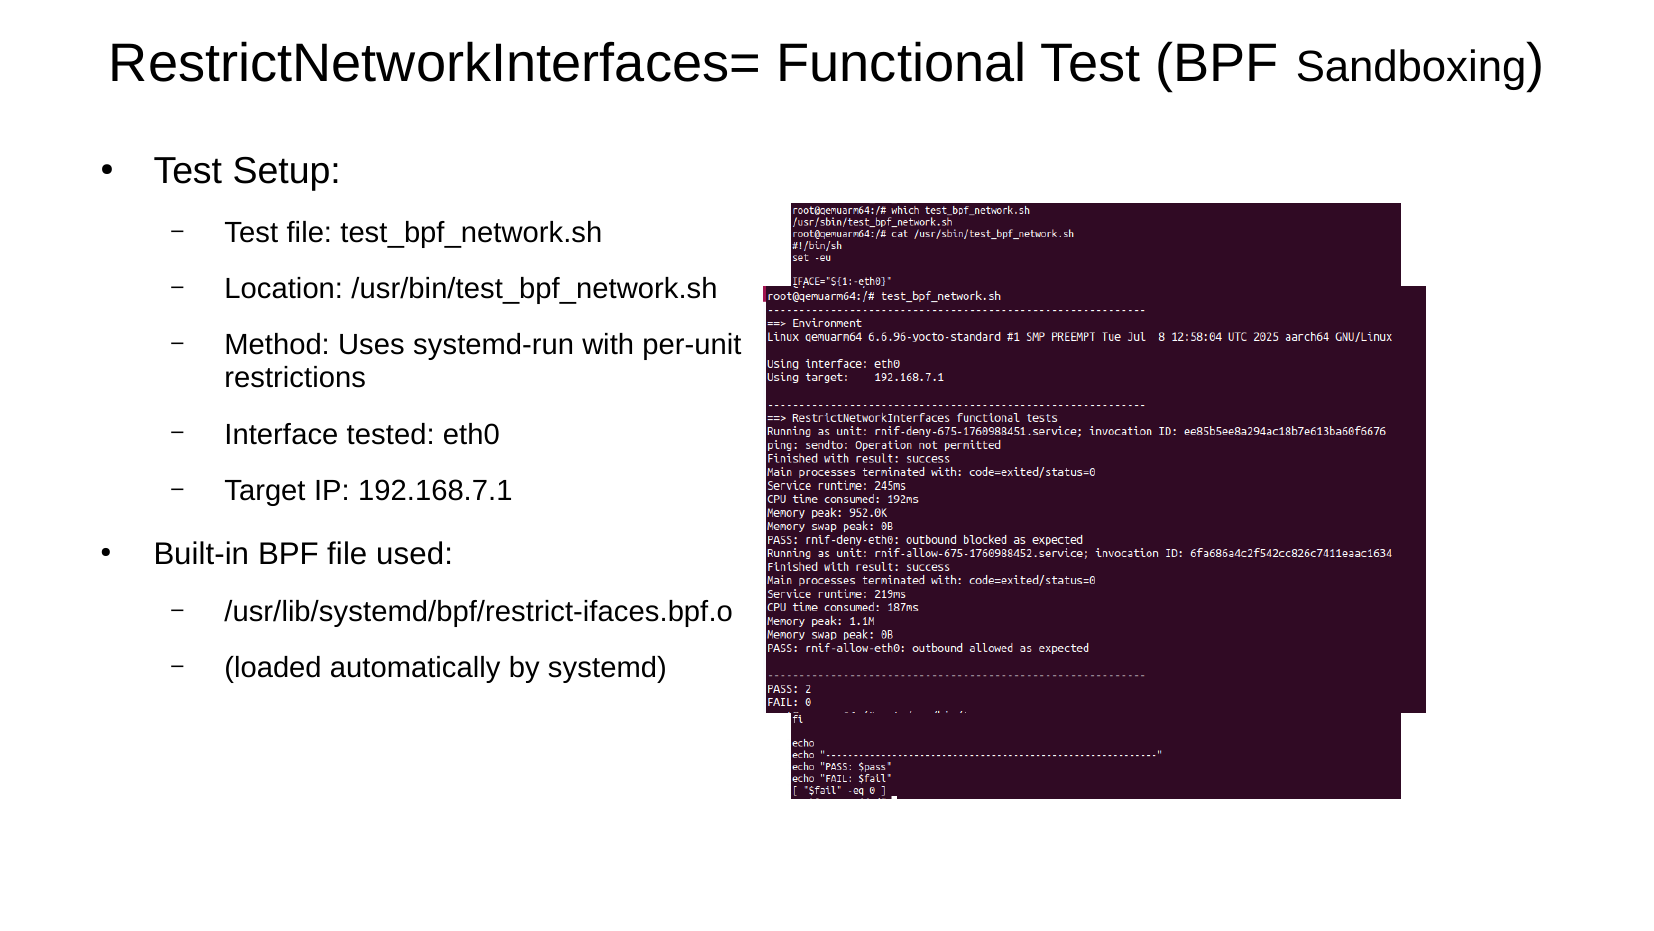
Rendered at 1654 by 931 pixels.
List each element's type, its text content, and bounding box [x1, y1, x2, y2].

list Test Setup: Test file: test_bpf_network.sh Location: /usr/bin/test_bpf_network.sh Method: Uses systemd-run with per-unit restrictions Interface tested: eth0 Target IP: 192.168.7.1 Built-in BPF file used: /usr/lib/systemd/bpf/restrict-ifaces.bpf.o (loaded automatically by systemd) [82, 150, 863, 799]
title RestrictNetworkInterfaces= Functional Test (BPF Sandboxing) [82, 12, 1571, 113]
picture [763, 203, 1426, 799]
